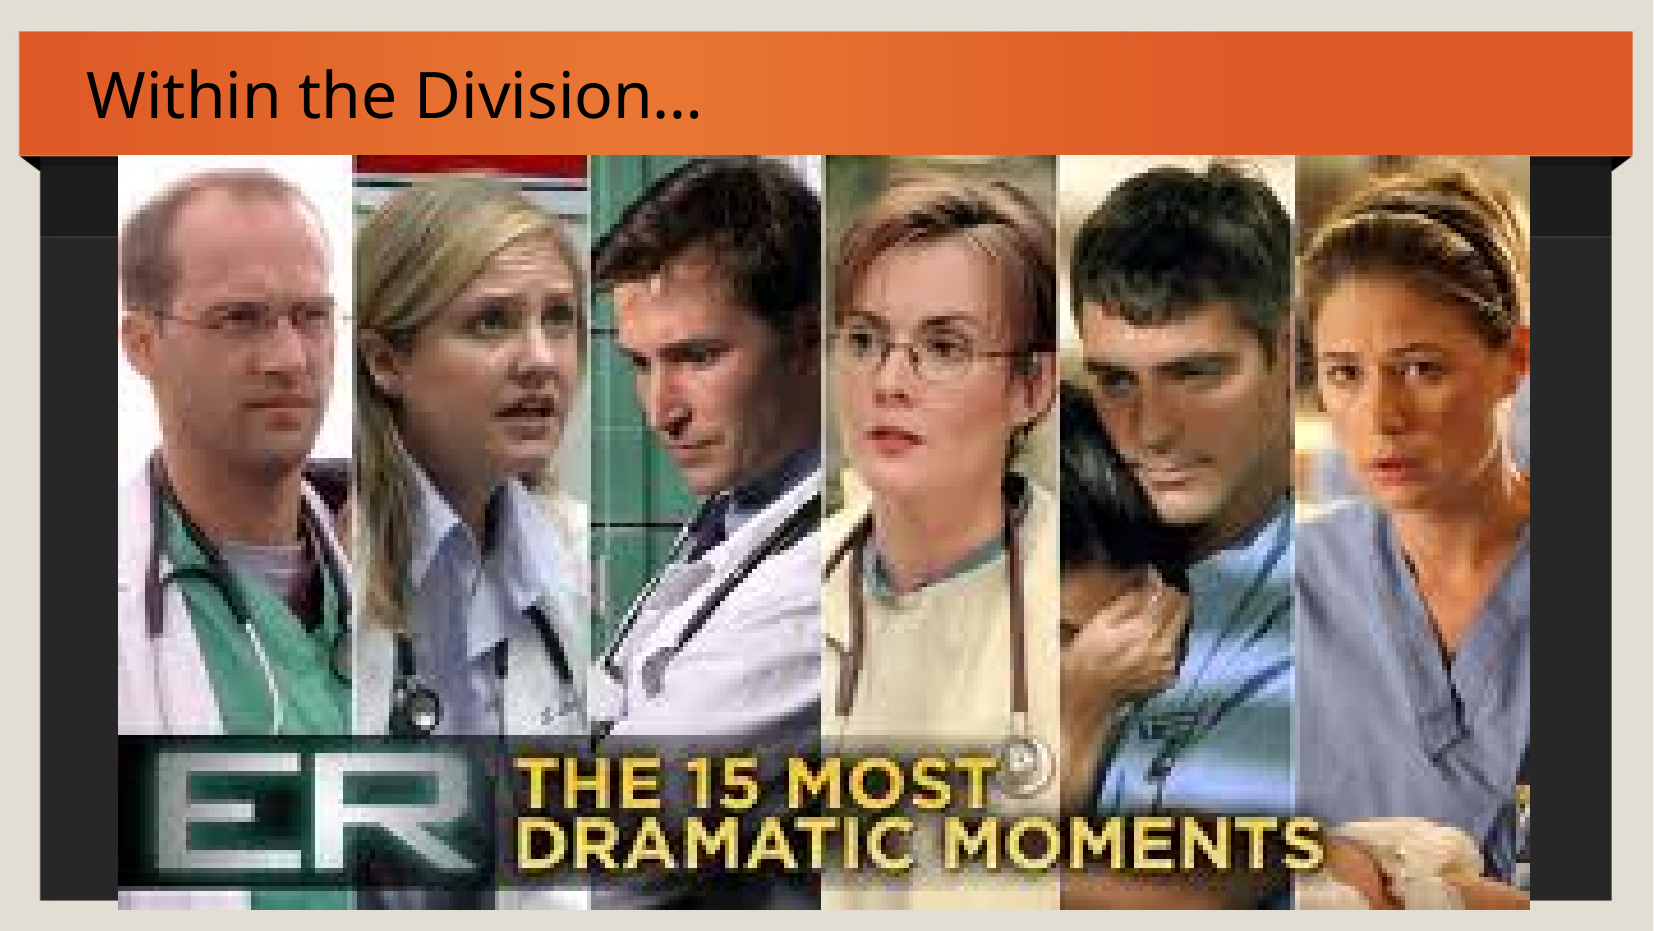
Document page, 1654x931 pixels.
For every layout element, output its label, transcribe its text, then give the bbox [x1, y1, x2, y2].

picture [0, 0, 1654, 931]
title Within the Division… [71, 46, 1597, 140]
